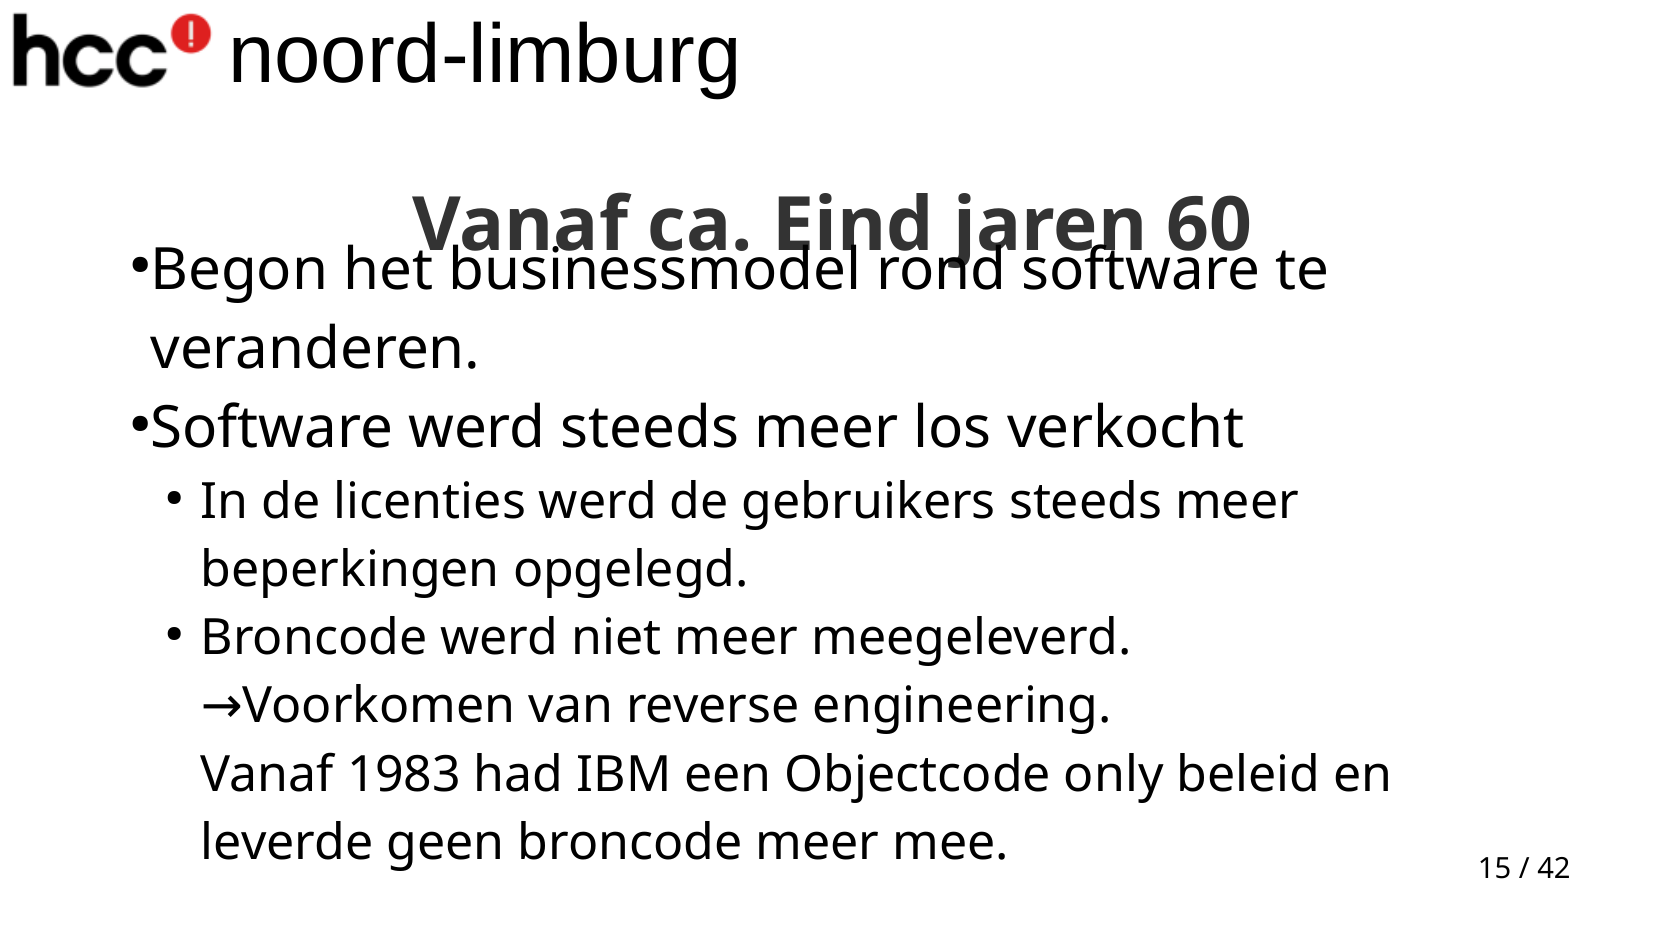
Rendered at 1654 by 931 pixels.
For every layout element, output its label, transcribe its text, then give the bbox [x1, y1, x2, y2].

subtitle Begon het businessmodel rond software te veranderen. Software werd steeds meer los verkocht In de licenties werd de gebruikers steeds meer beperkingen opgelegd. Broncode werd niet meer meegeleverd. →Voorkomen van reverse engineering. Vanaf 1983 had IBM een Objectcode only beleid en leverde geen broncode meer mee. [129, 274, 1536, 827]
picture [11, 11, 214, 91]
title Vanaf ca. Eind jaren 60 [129, 132, 1536, 274]
